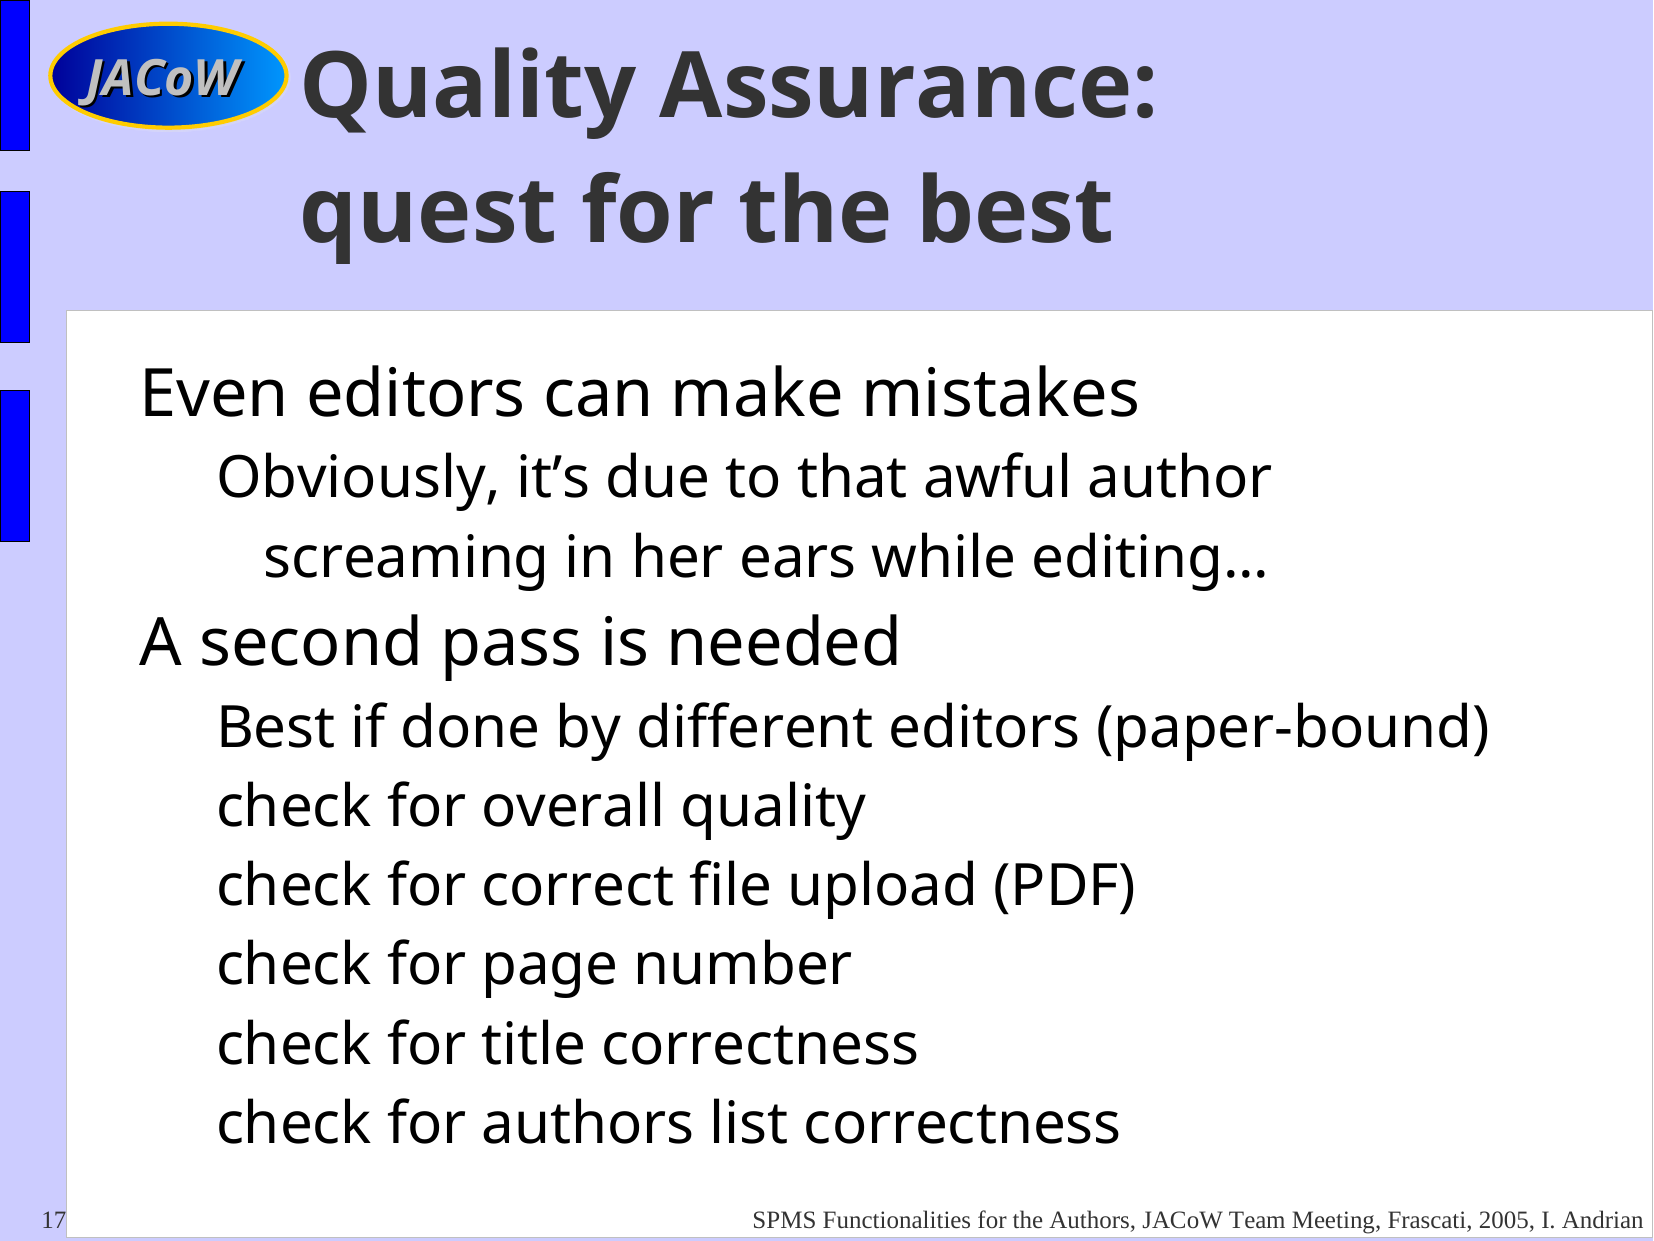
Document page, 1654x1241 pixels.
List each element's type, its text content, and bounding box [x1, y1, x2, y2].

list Even editors can make mistakes Obviously, it’s due to that awful author screaming in her ears while editing... A second pass is needed Best if done by different editors (paper-bound) check for overall quality check for correct file upload (PDF) check for page number check for title correctness check for authors list correctness [121, 344, 1534, 1127]
title Quality Assurance: quest for the best [299, 19, 1650, 283]
